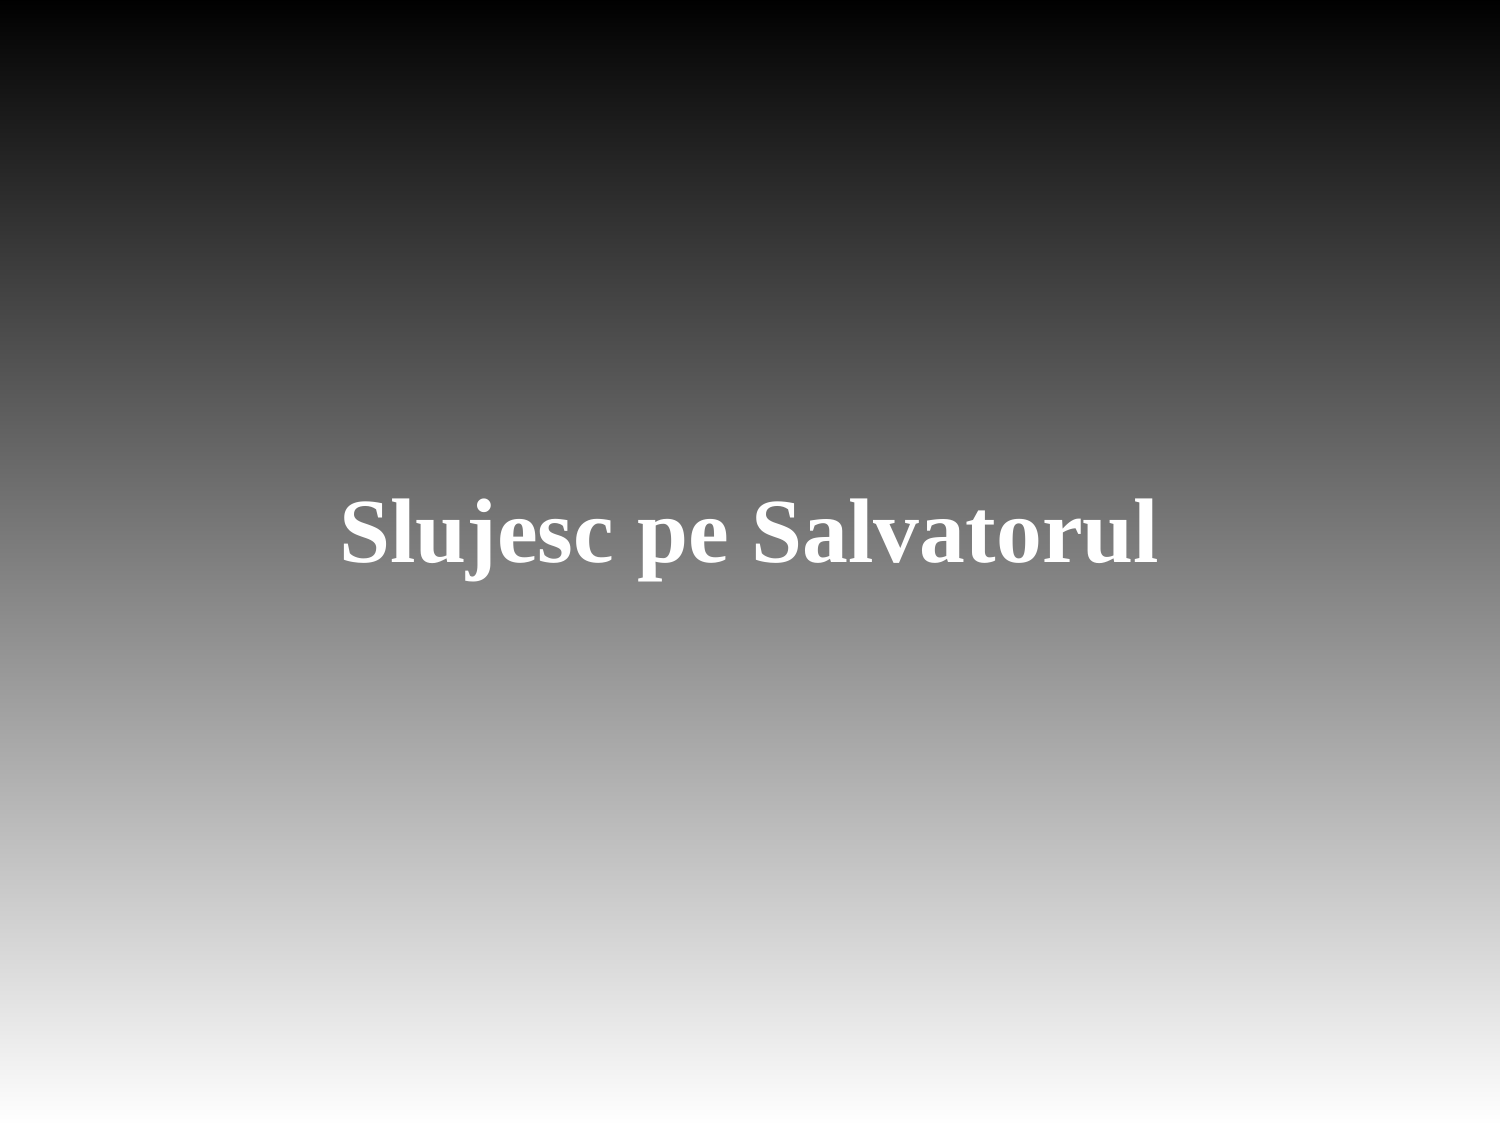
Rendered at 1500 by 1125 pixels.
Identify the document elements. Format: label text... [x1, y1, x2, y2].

text_box Slujesc pe Salvatorul [0, 321, 1500, 742]
